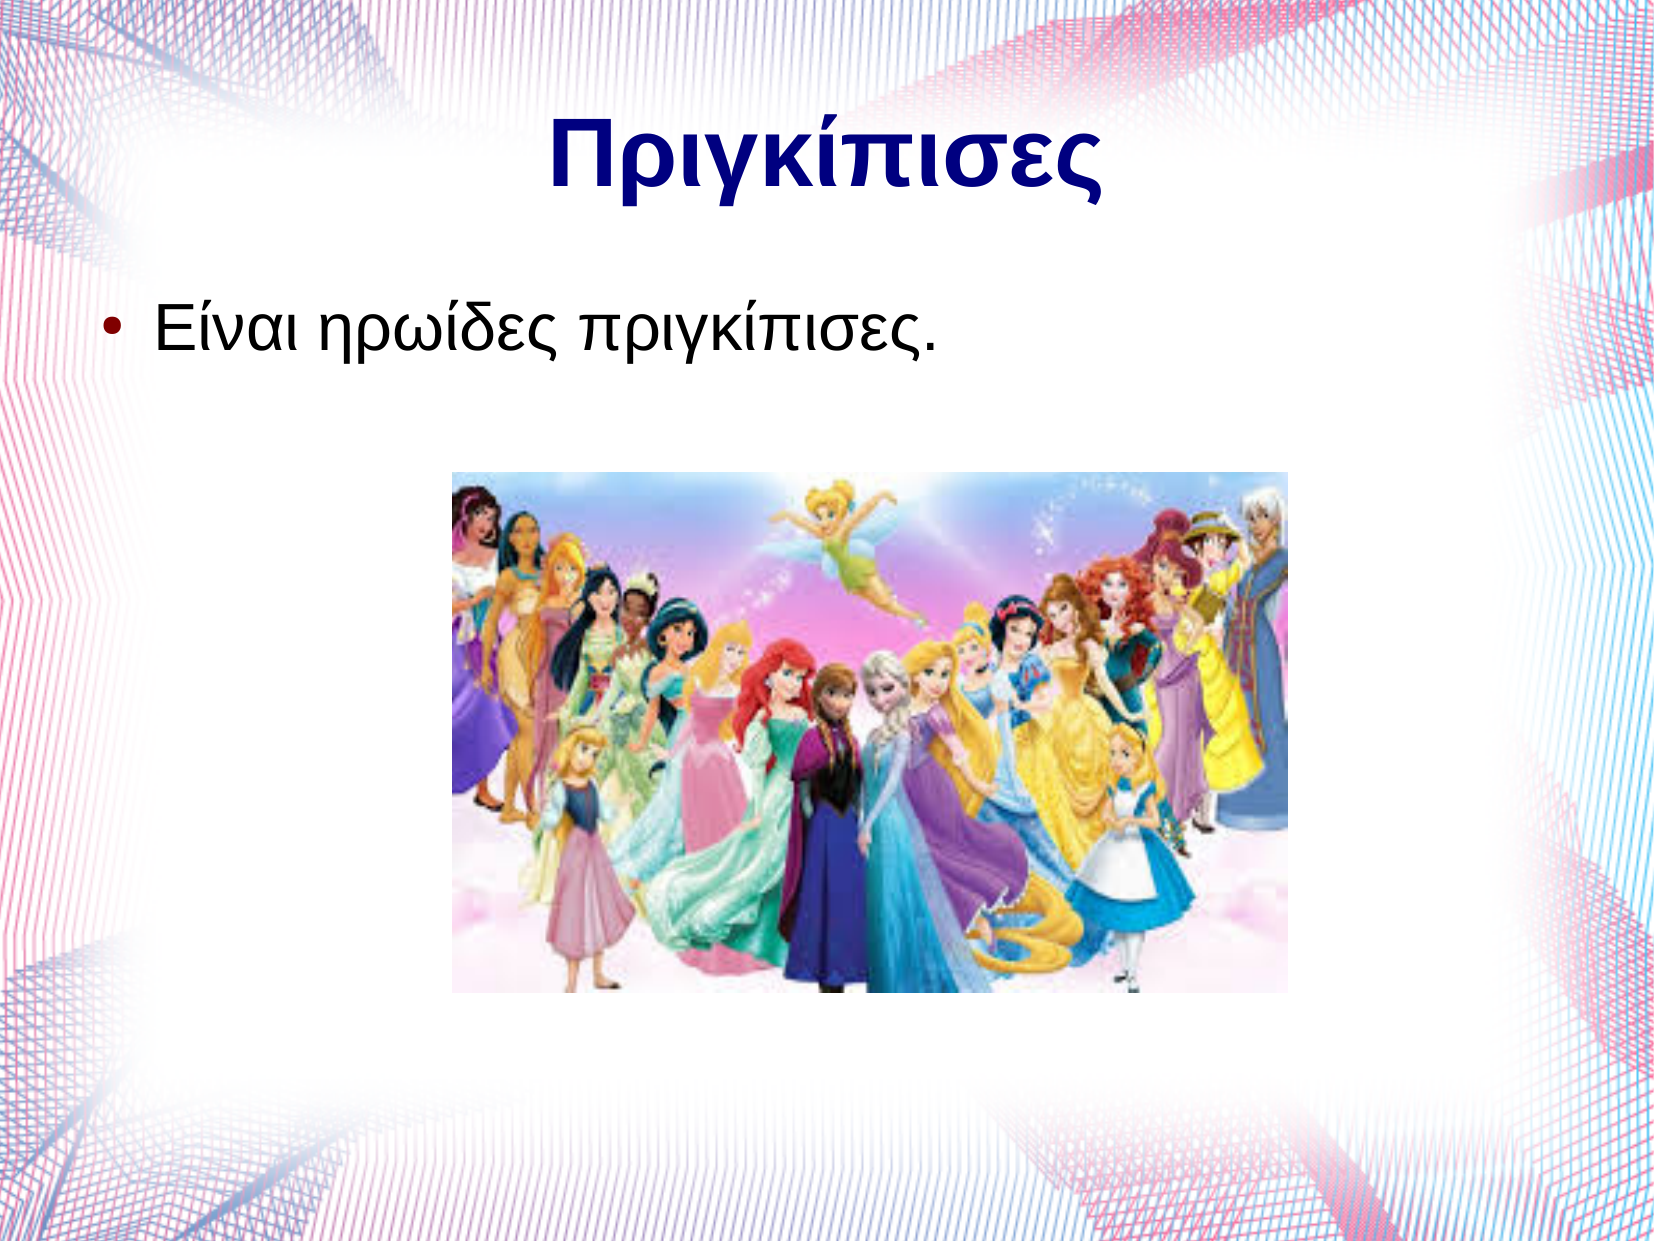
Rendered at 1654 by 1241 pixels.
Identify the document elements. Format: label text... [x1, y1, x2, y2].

title Πριγκίπισες [82, 49, 1571, 257]
picture [0, 0, 1654, 1241]
list Είναι ηρωίδες πριγκίπισες. [82, 290, 1571, 1109]
